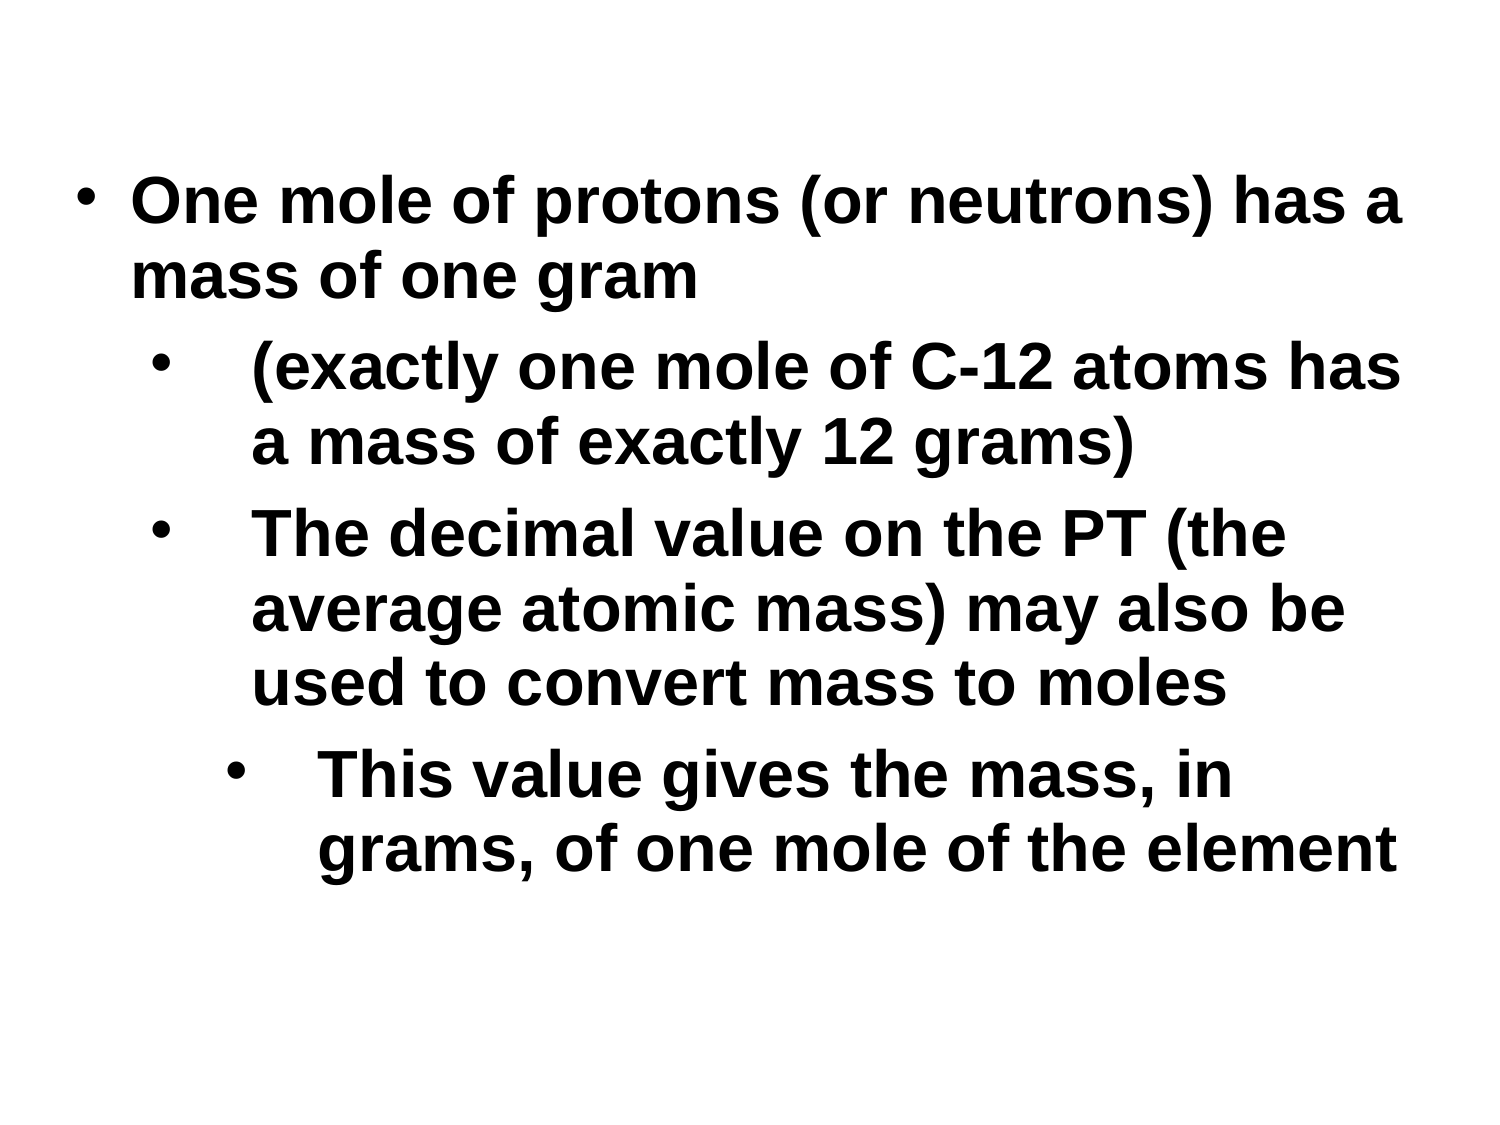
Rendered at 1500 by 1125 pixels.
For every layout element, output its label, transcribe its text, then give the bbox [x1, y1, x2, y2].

text_box One mole of protons (or neutrons) has a mass of one gram (exactly one mole of C-12 atoms has a mass of exactly 12 grams) The decimal value on the PT (the average atomic mass) may also be used to convert mass to moles This value gives the mass, in grams, of one mole of the element [75, 45, 1425, 1005]
